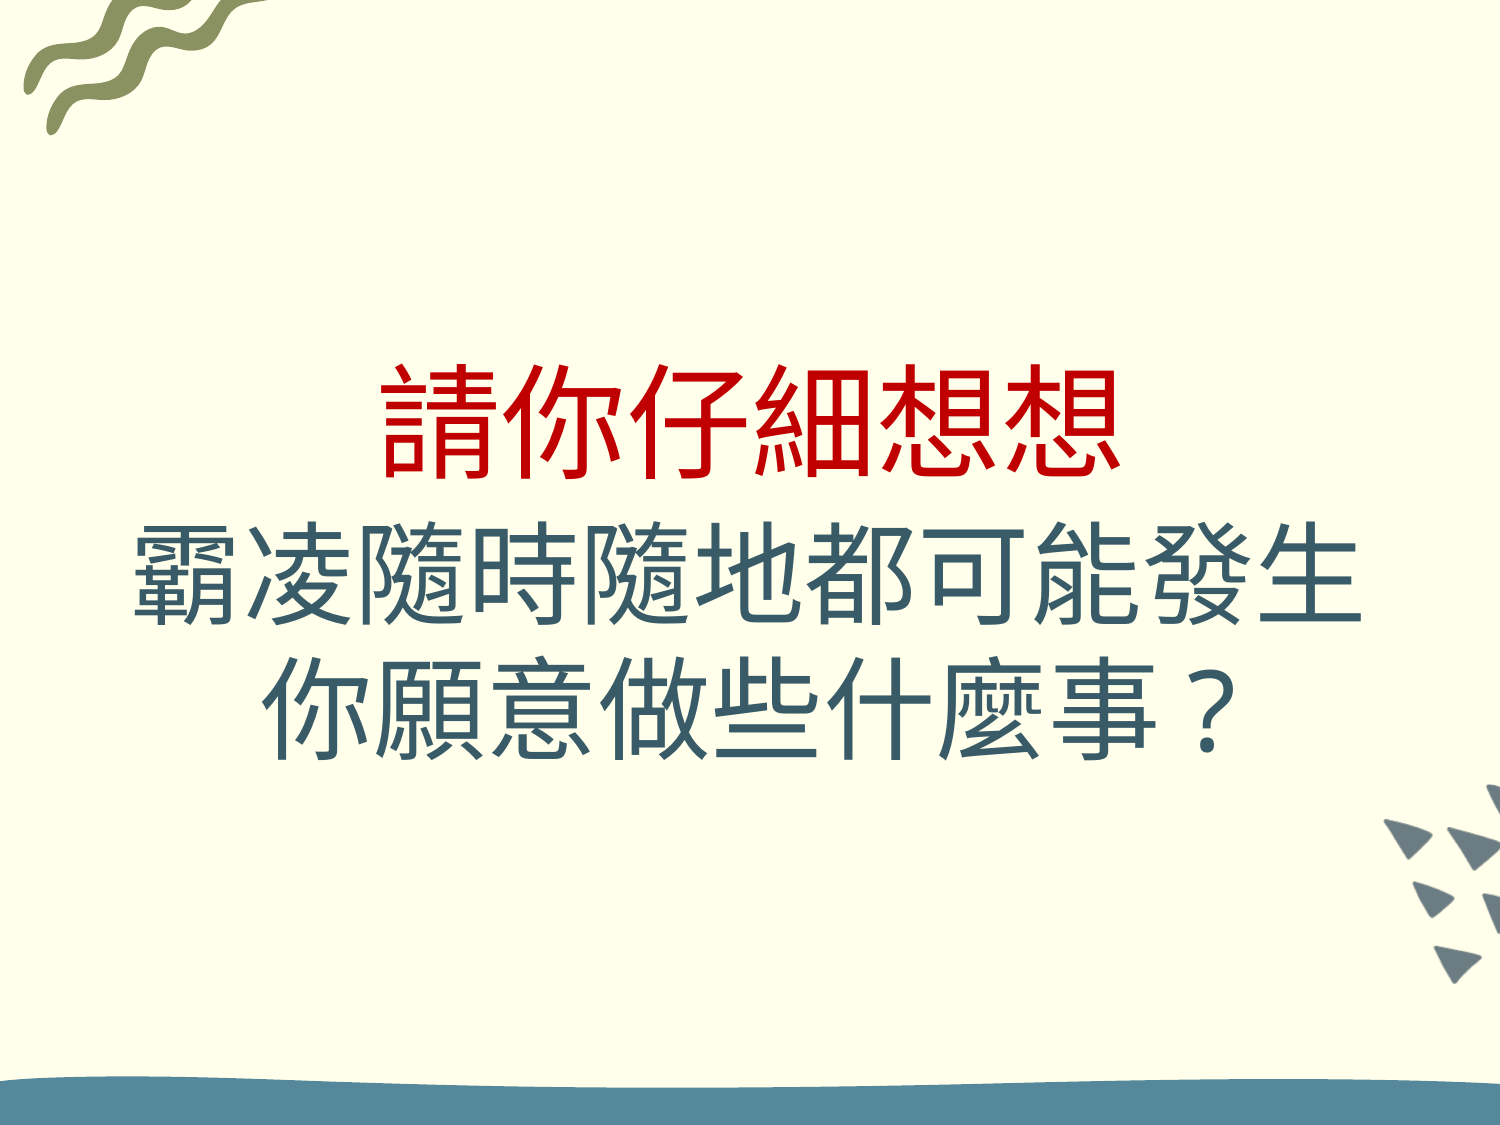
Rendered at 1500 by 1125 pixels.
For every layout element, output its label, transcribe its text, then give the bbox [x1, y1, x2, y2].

title 請你仔細想想 [113, 336, 1389, 496]
text_box [23, 0, 192, 95]
text_box 霸凌隨時隨地都可能發生 你願意做些什麼事? [0, 496, 1500, 629]
text_box [0, 1076, 1500, 1125]
text_box [46, 0, 268, 136]
picture [1383, 784, 1500, 984]
